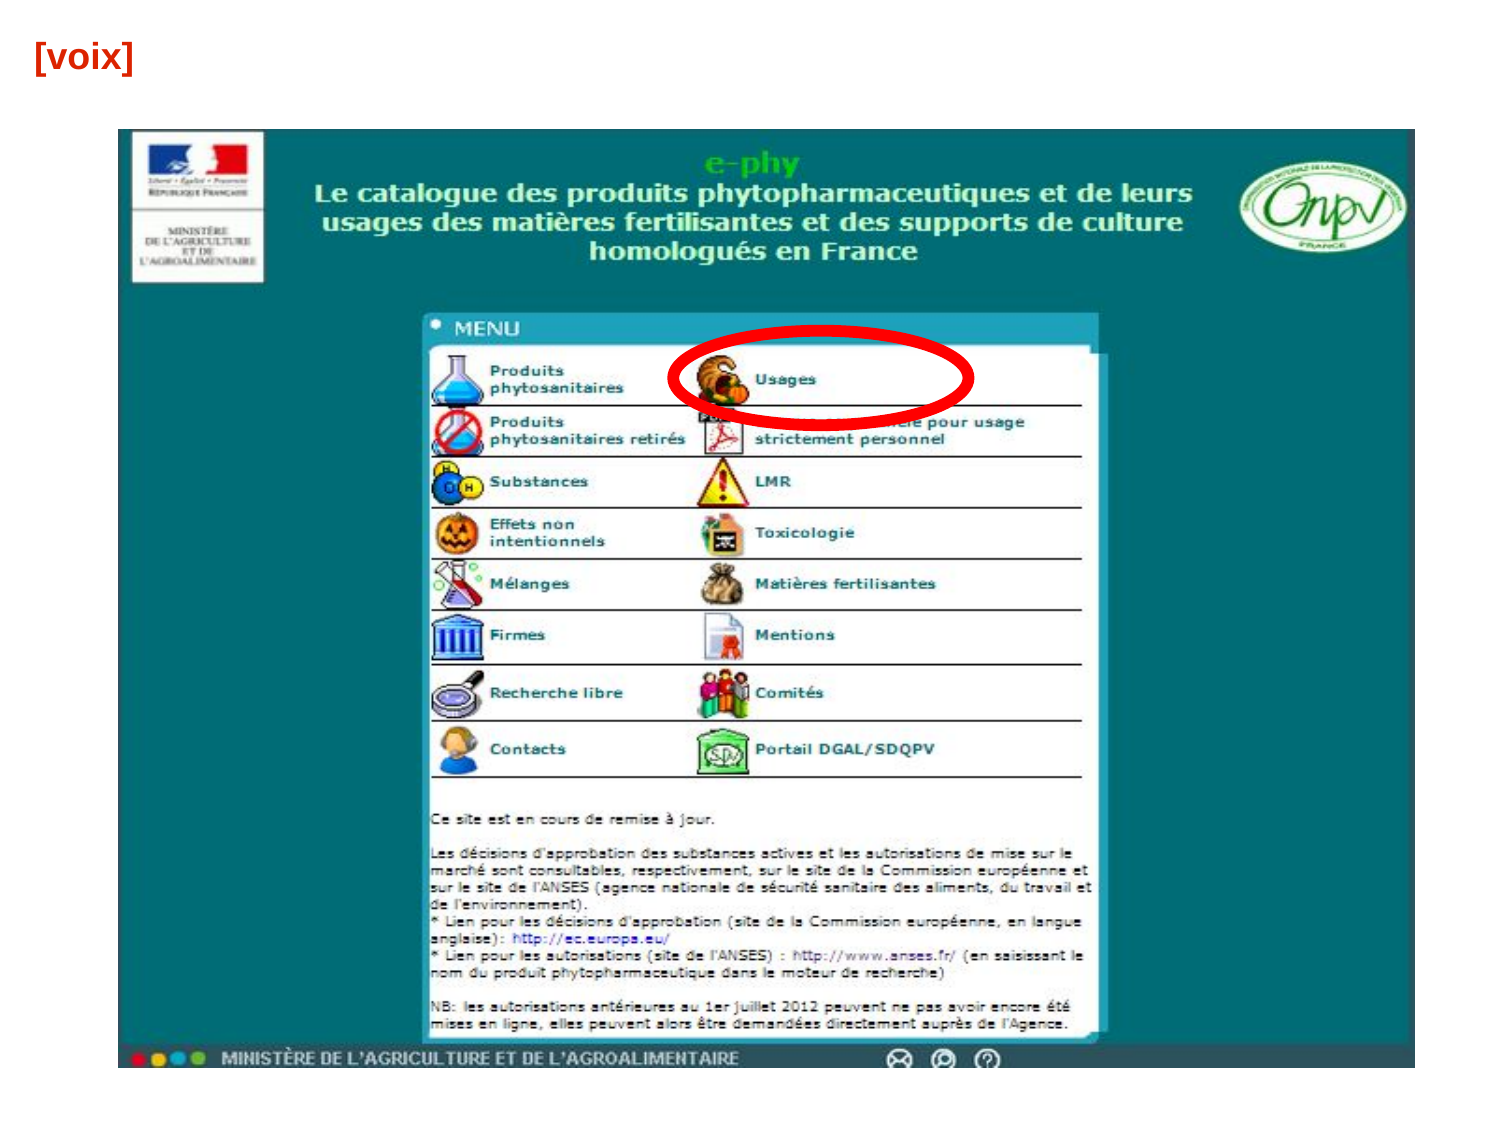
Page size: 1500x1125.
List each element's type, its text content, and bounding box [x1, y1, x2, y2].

picture [118, 129, 1415, 1068]
list [voix] [23, 35, 1441, 916]
